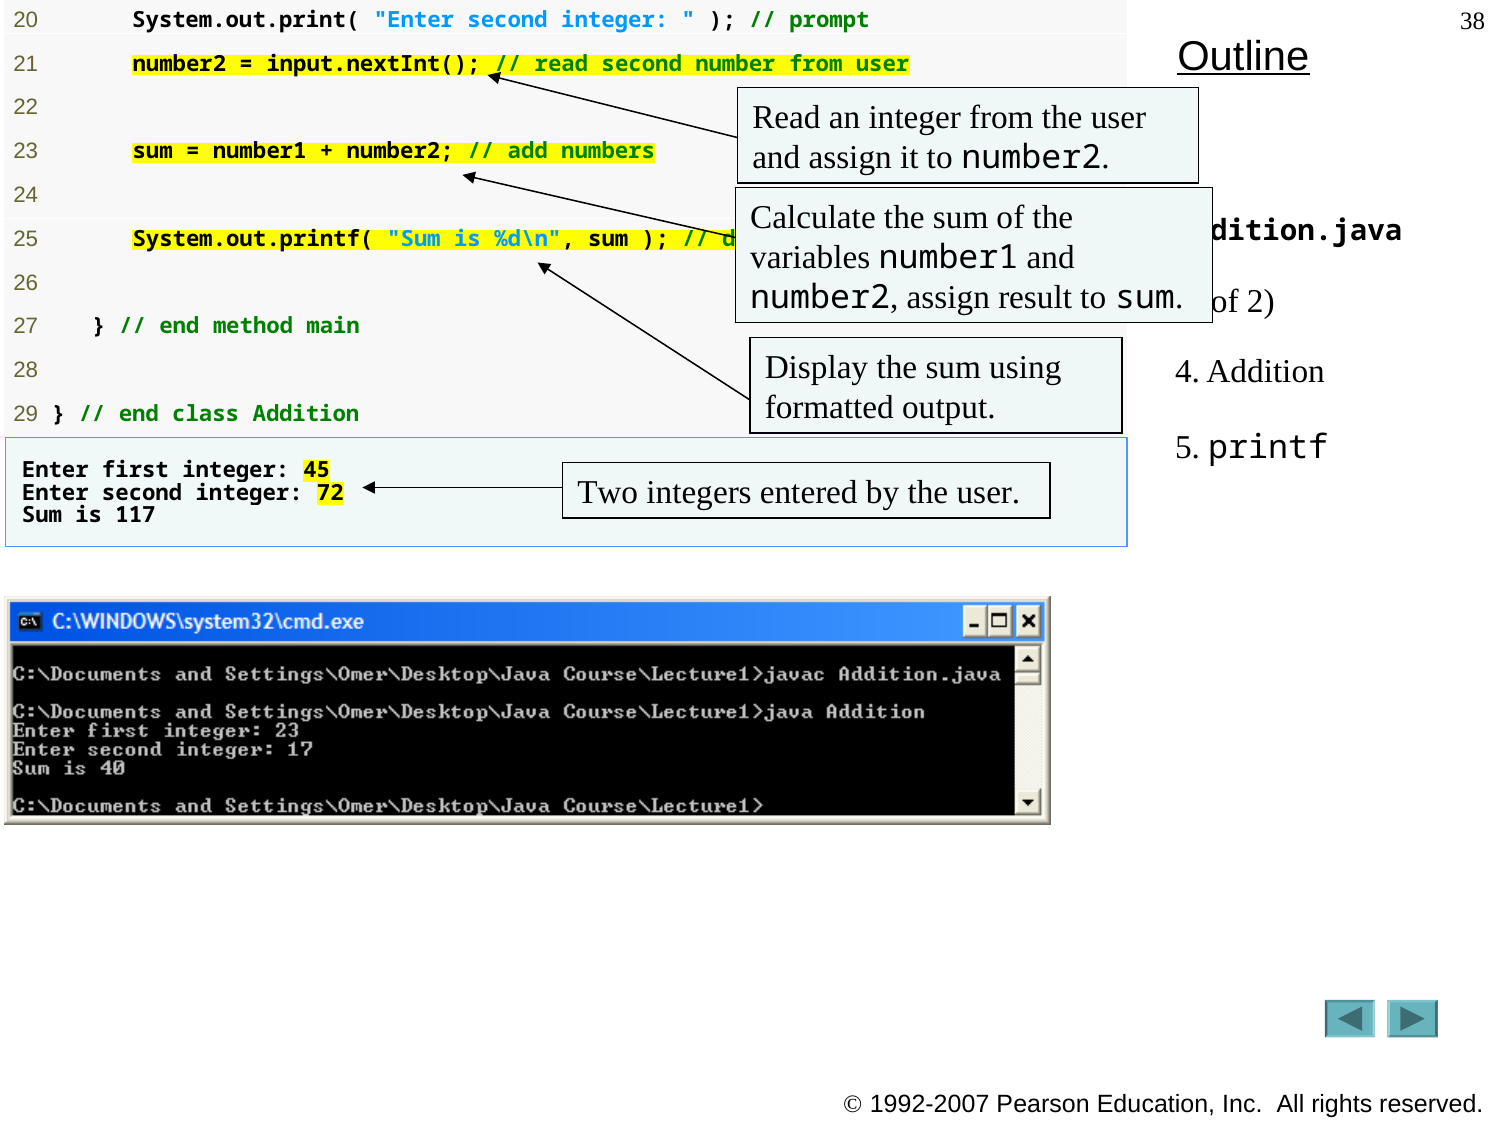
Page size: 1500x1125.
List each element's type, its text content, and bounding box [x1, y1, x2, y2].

text_box Calculate the sum of the variables number1 and number2, assign result to sum. [735, 187, 1213, 323]
title Outline [1162, 24, 1500, 91]
picture [4, 596, 1051, 826]
list Addition.java (2 of 2) 4. Addition 5. printf [1174, 201, 1425, 472]
text_box Read an integer from the user and assign it to number2. [737, 87, 1199, 183]
text_box Two integers entered by the user. [562, 462, 1051, 518]
text_box Display the sum using formatted output. [749, 337, 1122, 433]
chart [3, 0, 1130, 576]
